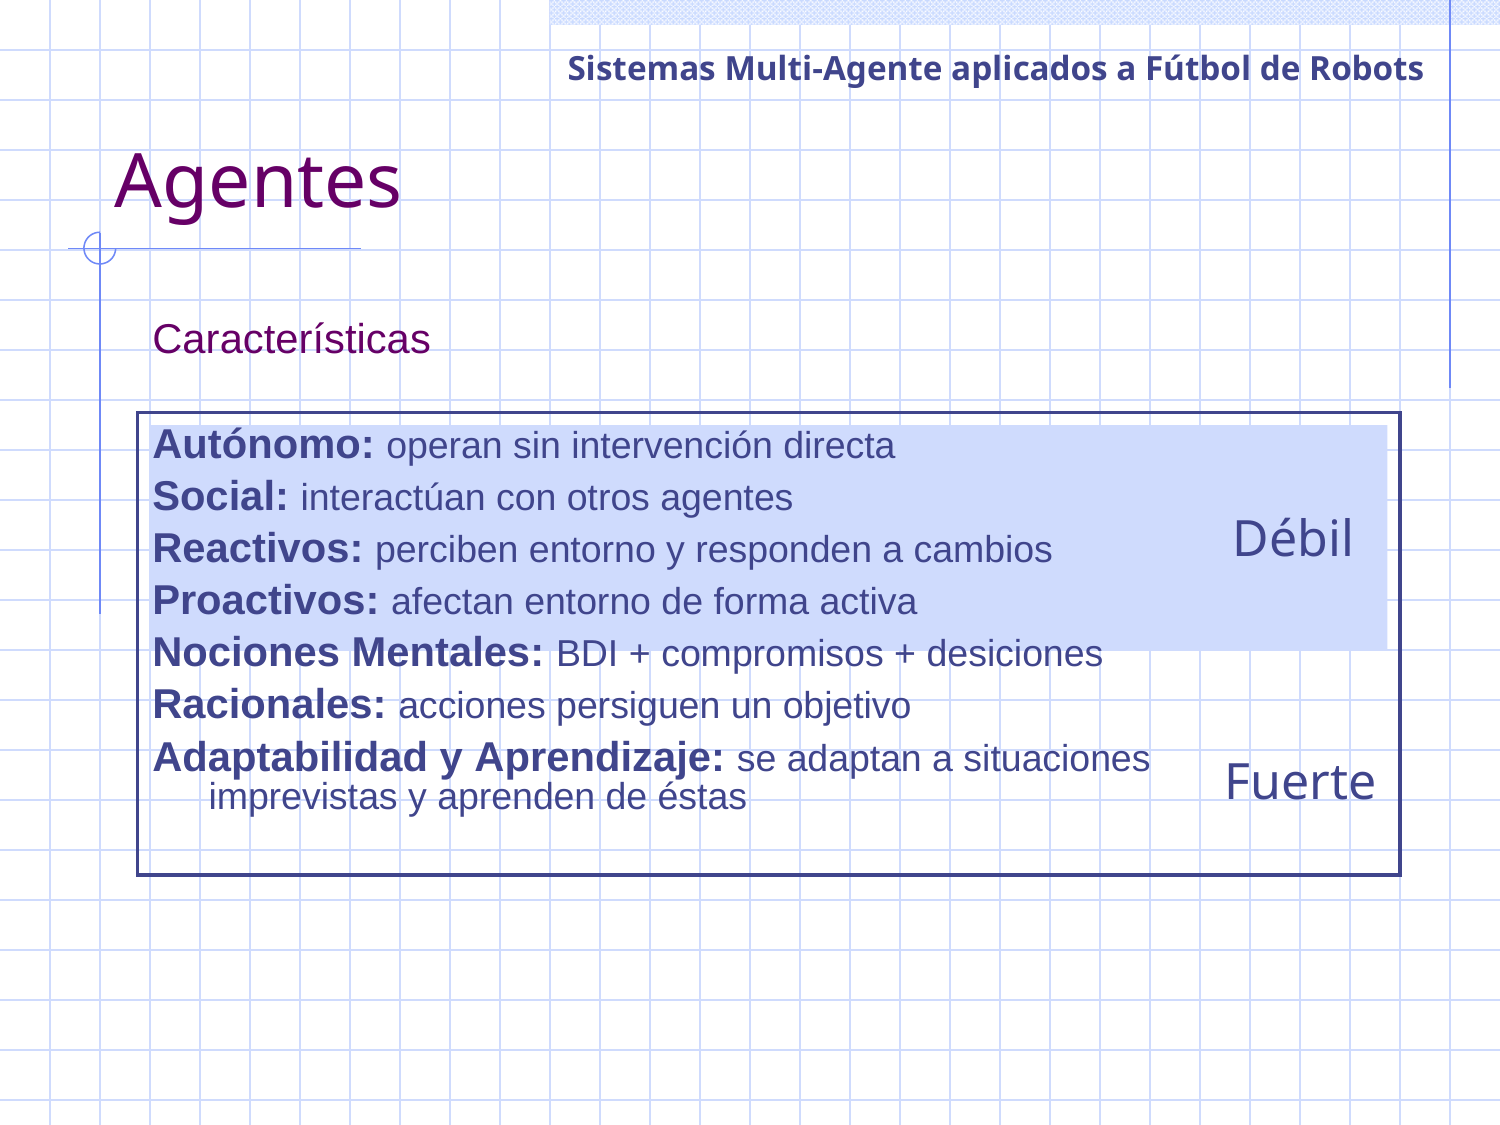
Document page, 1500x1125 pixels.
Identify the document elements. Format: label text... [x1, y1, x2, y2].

list Características Autónomo: operan sin intervención directa Social: interactúan con otros agentes Reactivos: perciben entorno y responden a cambios Proactivos: afectan entorno de forma activa Nociones Mentales: BDI + compromisos + desiciones Racionales: acciones persiguen un objetivo Adaptabilidad y Aprendizaje: se adaptan a situaciones imprevistas y aprenden de éstas [137, 312, 1213, 830]
title Agentes [99, 112, 801, 238]
picture [549, 0, 1449, 25]
picture [1451, 0, 1500, 25]
text_box Débil [1213, 425, 1388, 651]
text_box Sistemas Multi-Agente aplicados a Fútbol de Robots [450, 37, 1441, 99]
text_box Fuerte [137, 412, 1400, 876]
